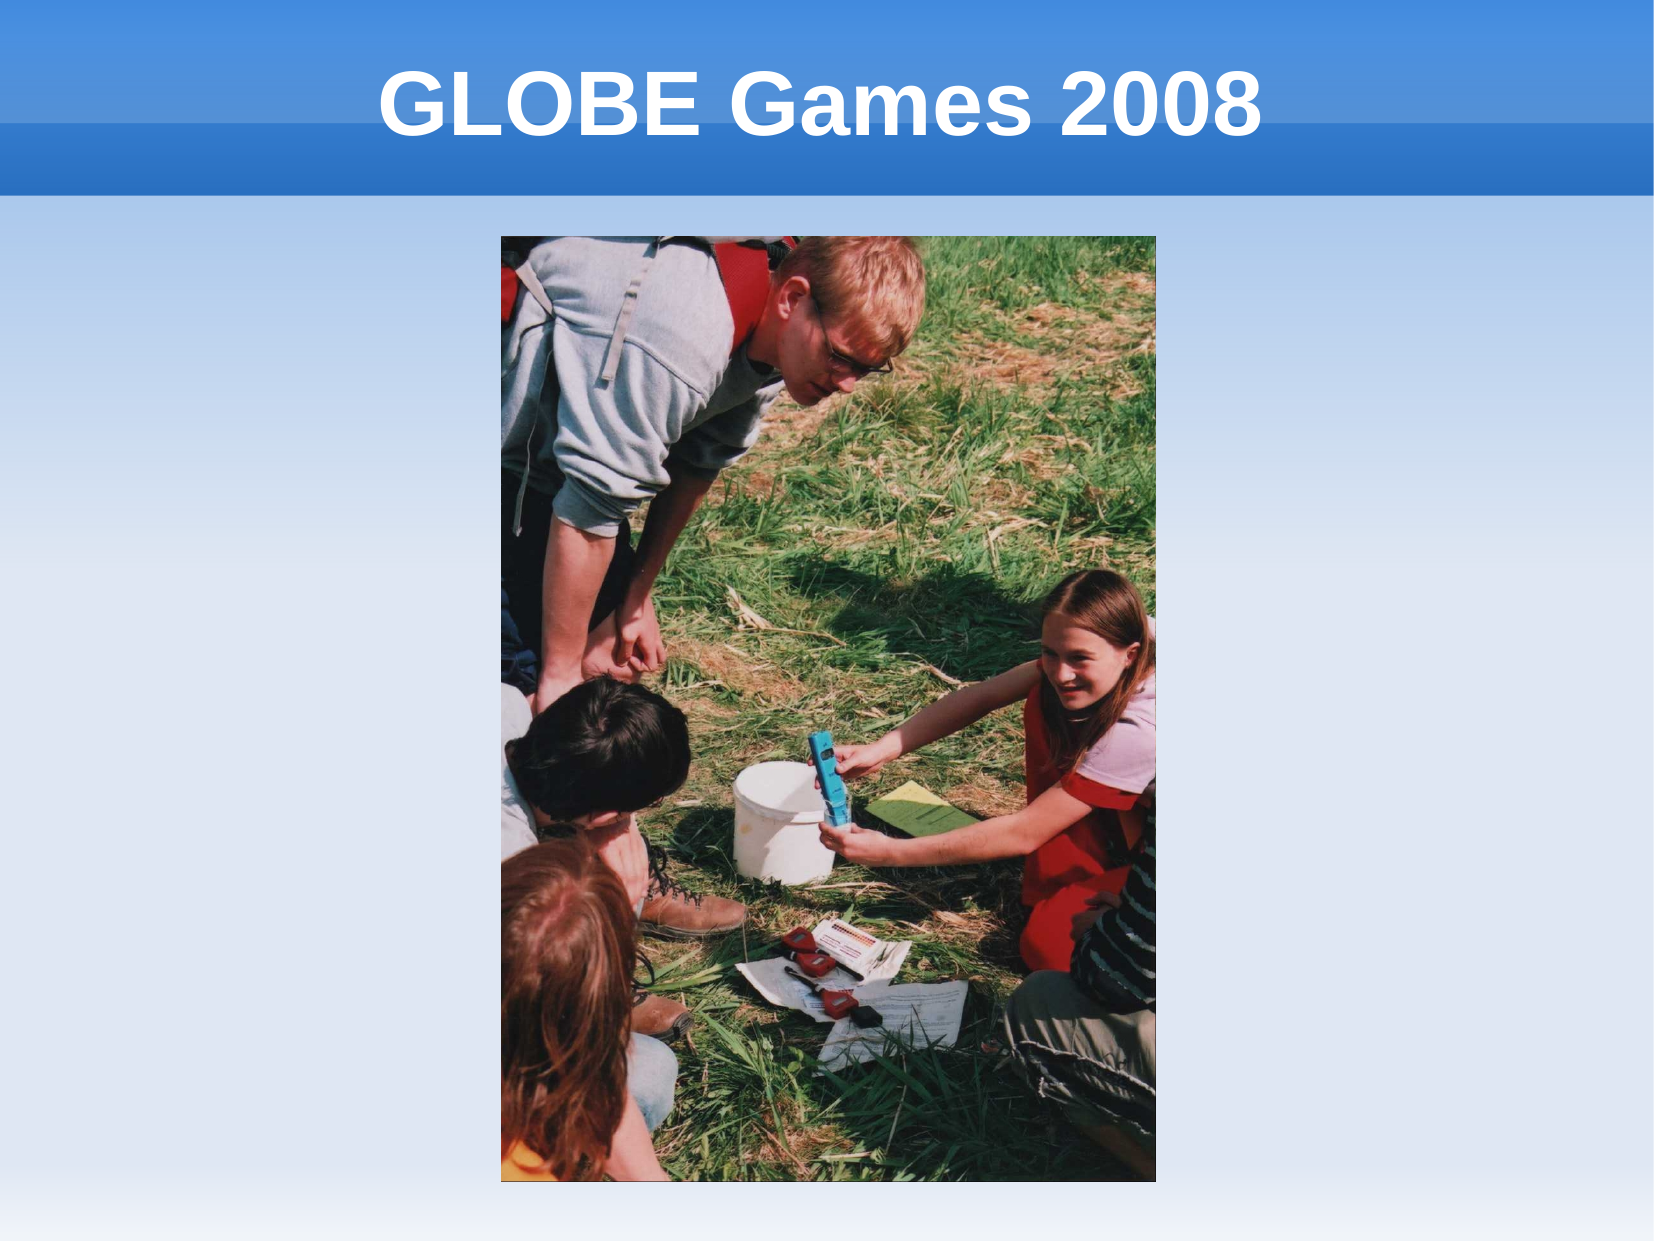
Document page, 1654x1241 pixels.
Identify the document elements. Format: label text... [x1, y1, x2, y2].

title GLOBE Games 2008 [76, 7, 1565, 200]
picture [0, 0, 1654, 1241]
